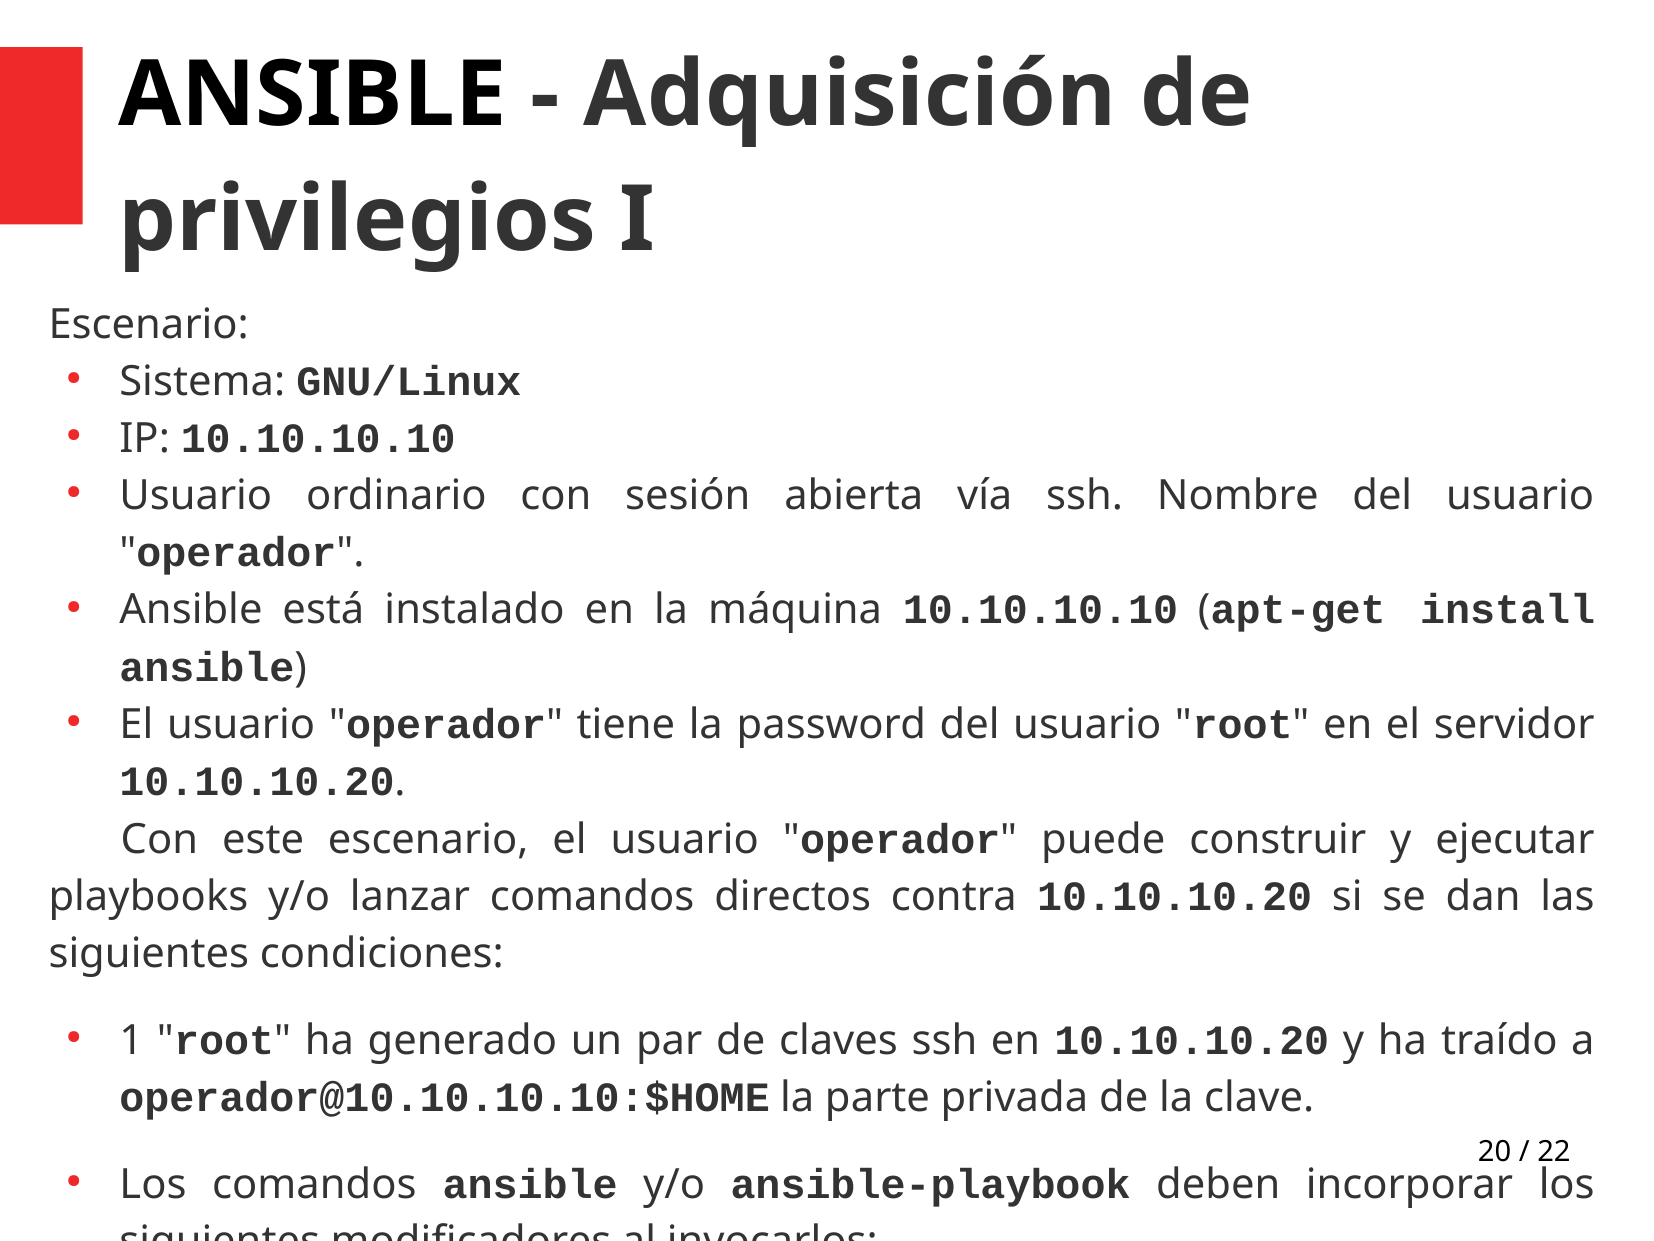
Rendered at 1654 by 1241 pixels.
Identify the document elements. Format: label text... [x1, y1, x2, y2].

title ANSIBLE - Adquisición de privilegios I [118, 45, 1571, 260]
list Escenario: Sistema: GNU/Linux IP: 10.10.10.10 Usuario ordinario con sesión abierta vía ssh. Nombre del usuario "operador". Ansible está instalado en la máquina 10.10.10.10 (apt-get install ansible) El usuario "operador" tiene la password del usuario "root" en el servidor 10.10.10.20. Con este escenario, el usuario "operador" puede construir y ejecutar playbooks y/o lanzar comandos directos contra 10.10.10.20 si se dan las siguientes condiciones: 1 "root" ha generado un par de claves ssh en 10.10.10.20 y ha traído a operador@10.10.10.10:$HOME la parte privada de la clave. Los comandos ansible y/o ansible-playbook deben incorporar los siguientes modificadores al invocarlos: [48, 293, 1595, 1227]
